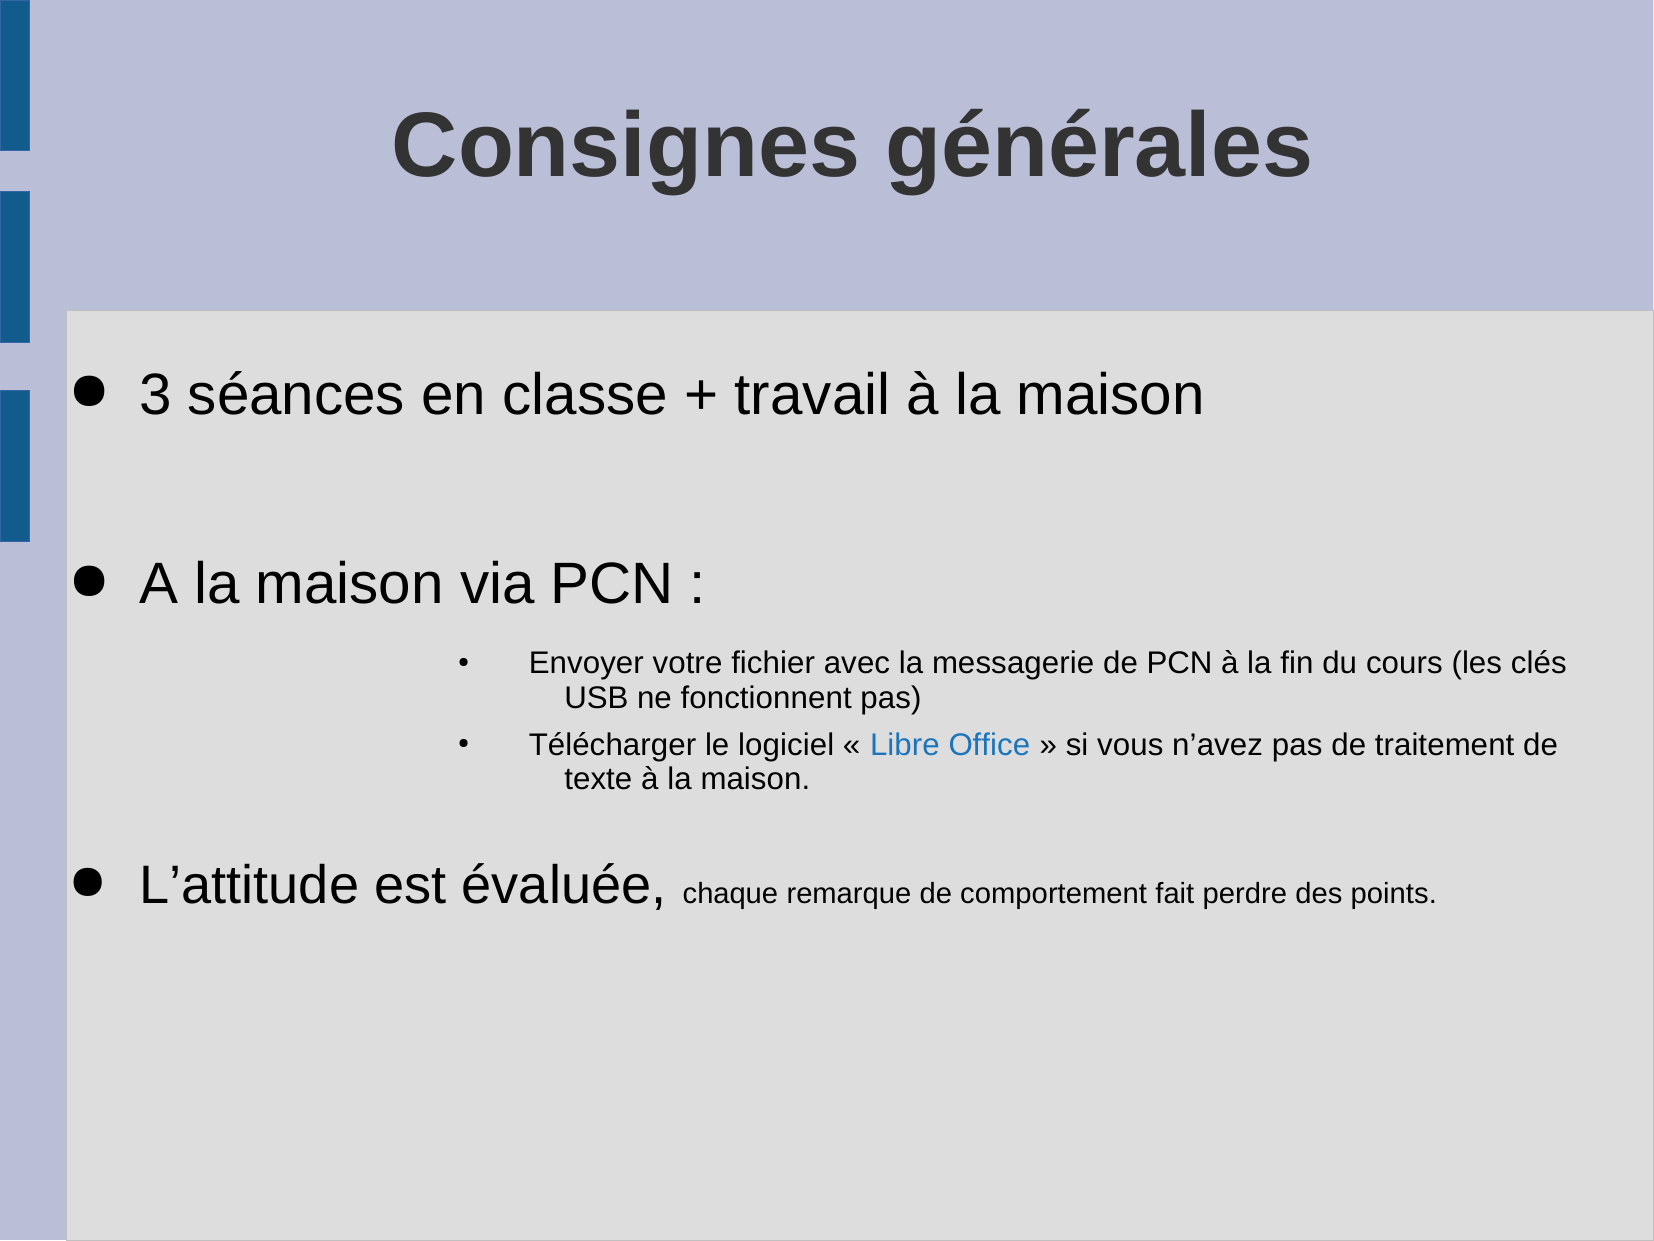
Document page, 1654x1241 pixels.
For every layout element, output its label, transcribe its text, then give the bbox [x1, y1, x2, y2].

list 3 séances en classe + travail à la maison A la maison via PCN : Envoyer votre fichier avec la messagerie de PCN à la fin du cours (les clés USB ne fonctionnent pas) Télécharger le logiciel « Libre Office » si vous n’avez pas de traitement de texte à la maison. L’attitude est évaluée, chaque remarque de comportement fait perdre des points. [56, 361, 1625, 1241]
title Consignes générales [146, 40, 1560, 249]
